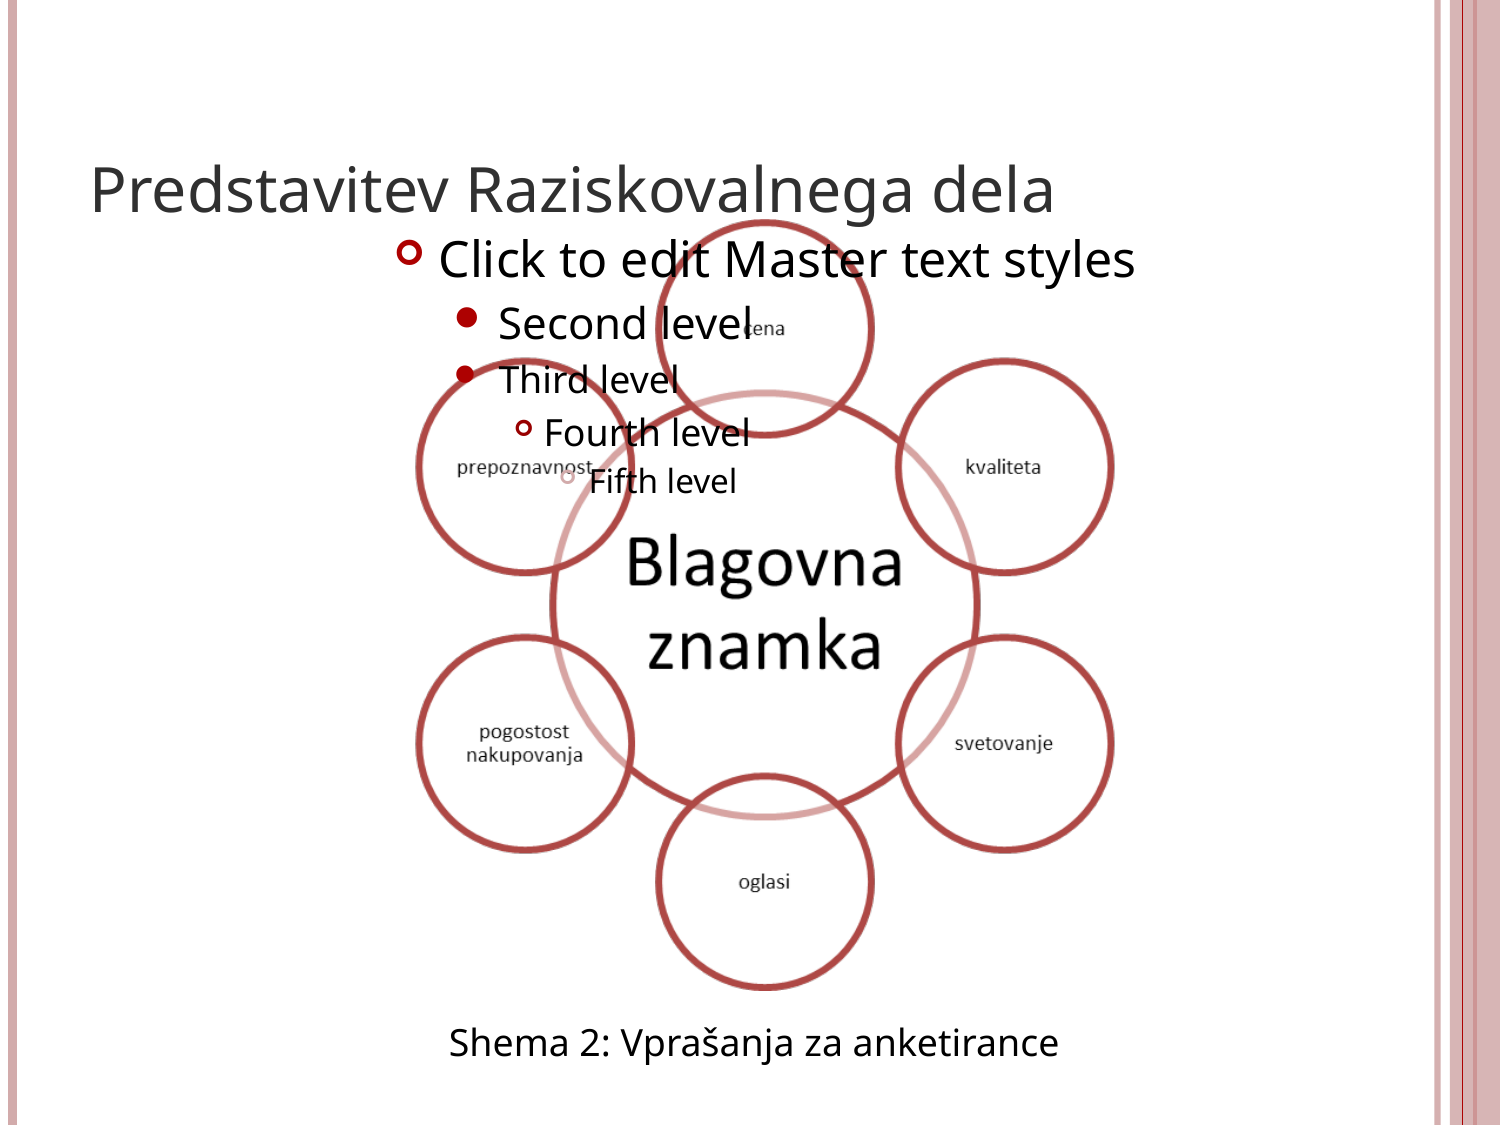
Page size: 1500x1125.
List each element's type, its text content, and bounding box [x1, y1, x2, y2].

picture [237, 219, 1293, 991]
text_box Shema 2: Vprašanja za anketirance [434, 1011, 1076, 1072]
title Predstavitev Raziskovalnega dela [75, 45, 1300, 233]
